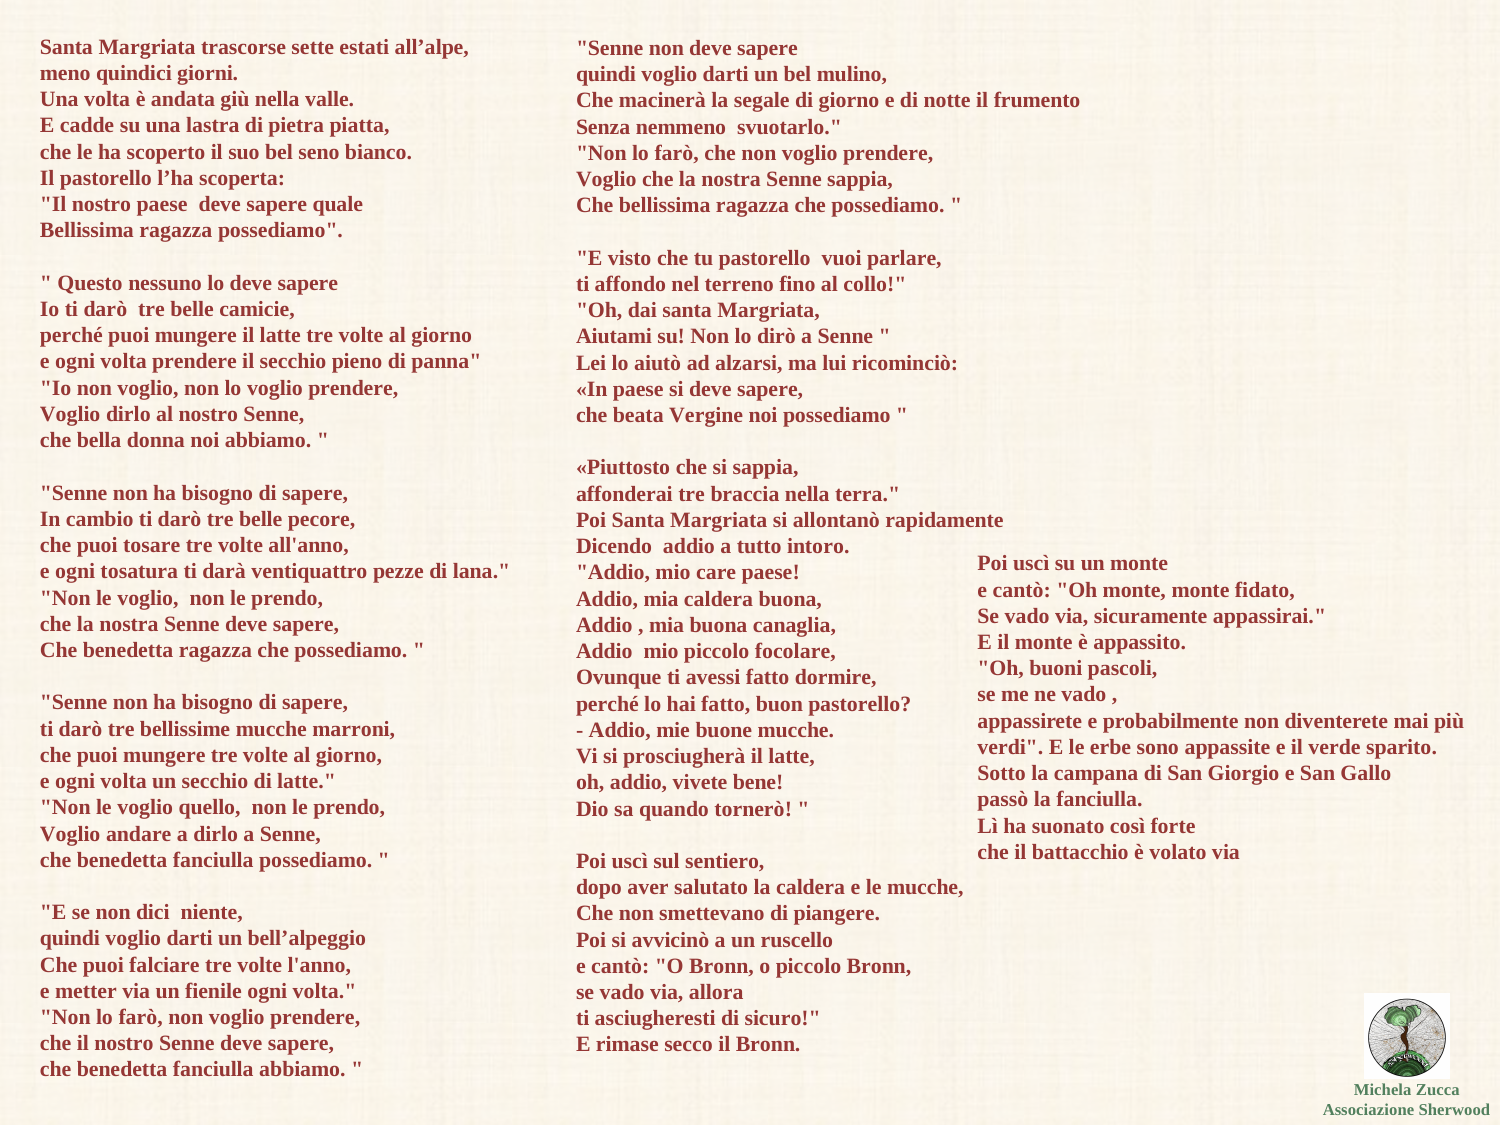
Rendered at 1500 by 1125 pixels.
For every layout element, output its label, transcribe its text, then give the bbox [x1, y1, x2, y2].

text_box "Senne non deve sapere quindi voglio darti un bel mulino, Che macinerà la segale di giorno e di notte il frumento Senza nemmeno svuotarlo." "Non lo farò, che non voglio prendere, Voglio che la nostra Senne sappia, Che bellissima ragazza che possediamo. " "E visto che tu pastorello vuoi parlare, ti affondo nel terreno fino al collo!" "Oh, dai santa Margriata, Aiutami su! Non lo dirò a Senne " Lei lo aiutò ad alzarsi, ma lui ricominciò: «In paese si deve sapere, che beata Vergine noi possediamo " «Piuttosto che si sappia, affonderai tre braccia nella terra." Poi Santa Margriata si allontanò rapidamente Dicendo addio a tutto intoro. "Addio, mio care paese! Addio, mia caldera buona, Addio , mia buona canaglia, Addio mio piccolo focolare, Ovunque ti avessi fatto dormire, perché lo hai fatto, buon pastorello? - Addio, mie buone mucche. Vi si prosciugherà il latte, oh, addio, vivete bene! Dio sa quando tornerò! " Poi uscì sul sentiero, dopo aver salutato la caldera e le mucche, Che non smettevano di piangere. Poi si avvicinò a un ruscello e cantò: "O Bronn, o piccolo Bronn, se vado via, allora ti asciugheresti di sicuro!" E rimase secco il Bronn. [561, 0, 1264, 1076]
text_box Santa Margriata trascorse sette estati all’alpe, meno quindici giorni. Una volta è andata giù nella valle. E cadde su una lastra di pietra piatta, che le ha scoperto il suo bel seno bianco. Il pastorello l’ha scoperta: "Il nostro paese deve sapere quale Bellissima ragazza possediamo". " Questo nessuno lo deve sapere Io ti darò tre belle camicie, perché puoi mungere il latte tre volte al giorno e ogni volta prendere il secchio pieno di panna" "Io non voglio, non lo voglio prendere, Voglio dirlo al nostro Senne, che bella donna noi abbiamo. " "Senne non ha bisogno di sapere, In cambio ti darò tre belle pecore, che puoi tosare tre volte all'anno, e ogni tosatura ti darà ventiquattro pezze di lana." "Non le voglio, non le prendo, che la nostra Senne deve sapere, Che benedetta ragazza che possediamo. " "Senne non ha bisogno di sapere, ti darò tre bellissime mucche marroni, che puoi mungere tre volte al giorno, e ogni volta un secchio di latte." "Non le voglio quello, non le prendo, Voglio andare a dirlo a Senne, che benedetta fanciulla possediamo. " "E se non dici niente, quindi voglio darti un bell’alpeggio Che puoi falciare tre volte l'anno, e metter via un fienile ogni volta." "Non lo farò, non voglio prendere, che il nostro Senne deve sapere, che benedetta fanciulla abbiamo. " [24, 24, 762, 1125]
text_box Poi uscì su un monte e cantò: "Oh monte, monte fidato, Se vado via, sicuramente appassirai." E il monte è appassito. "Oh, buoni pascoli, se me ne vado , appassirete e probabilmente non diventerete mai più verdi". E le erbe sono appassite e il verde sparito. Sotto la campana di San Giorgio e San Gallo passò la fanciulla. Lì ha suonato così forte che il battacchio è volato via [962, 515, 1500, 875]
text_box Michela Zucca Associazione Sherwood [1307, 1070, 1500, 1125]
picture [1364, 993, 1450, 1070]
